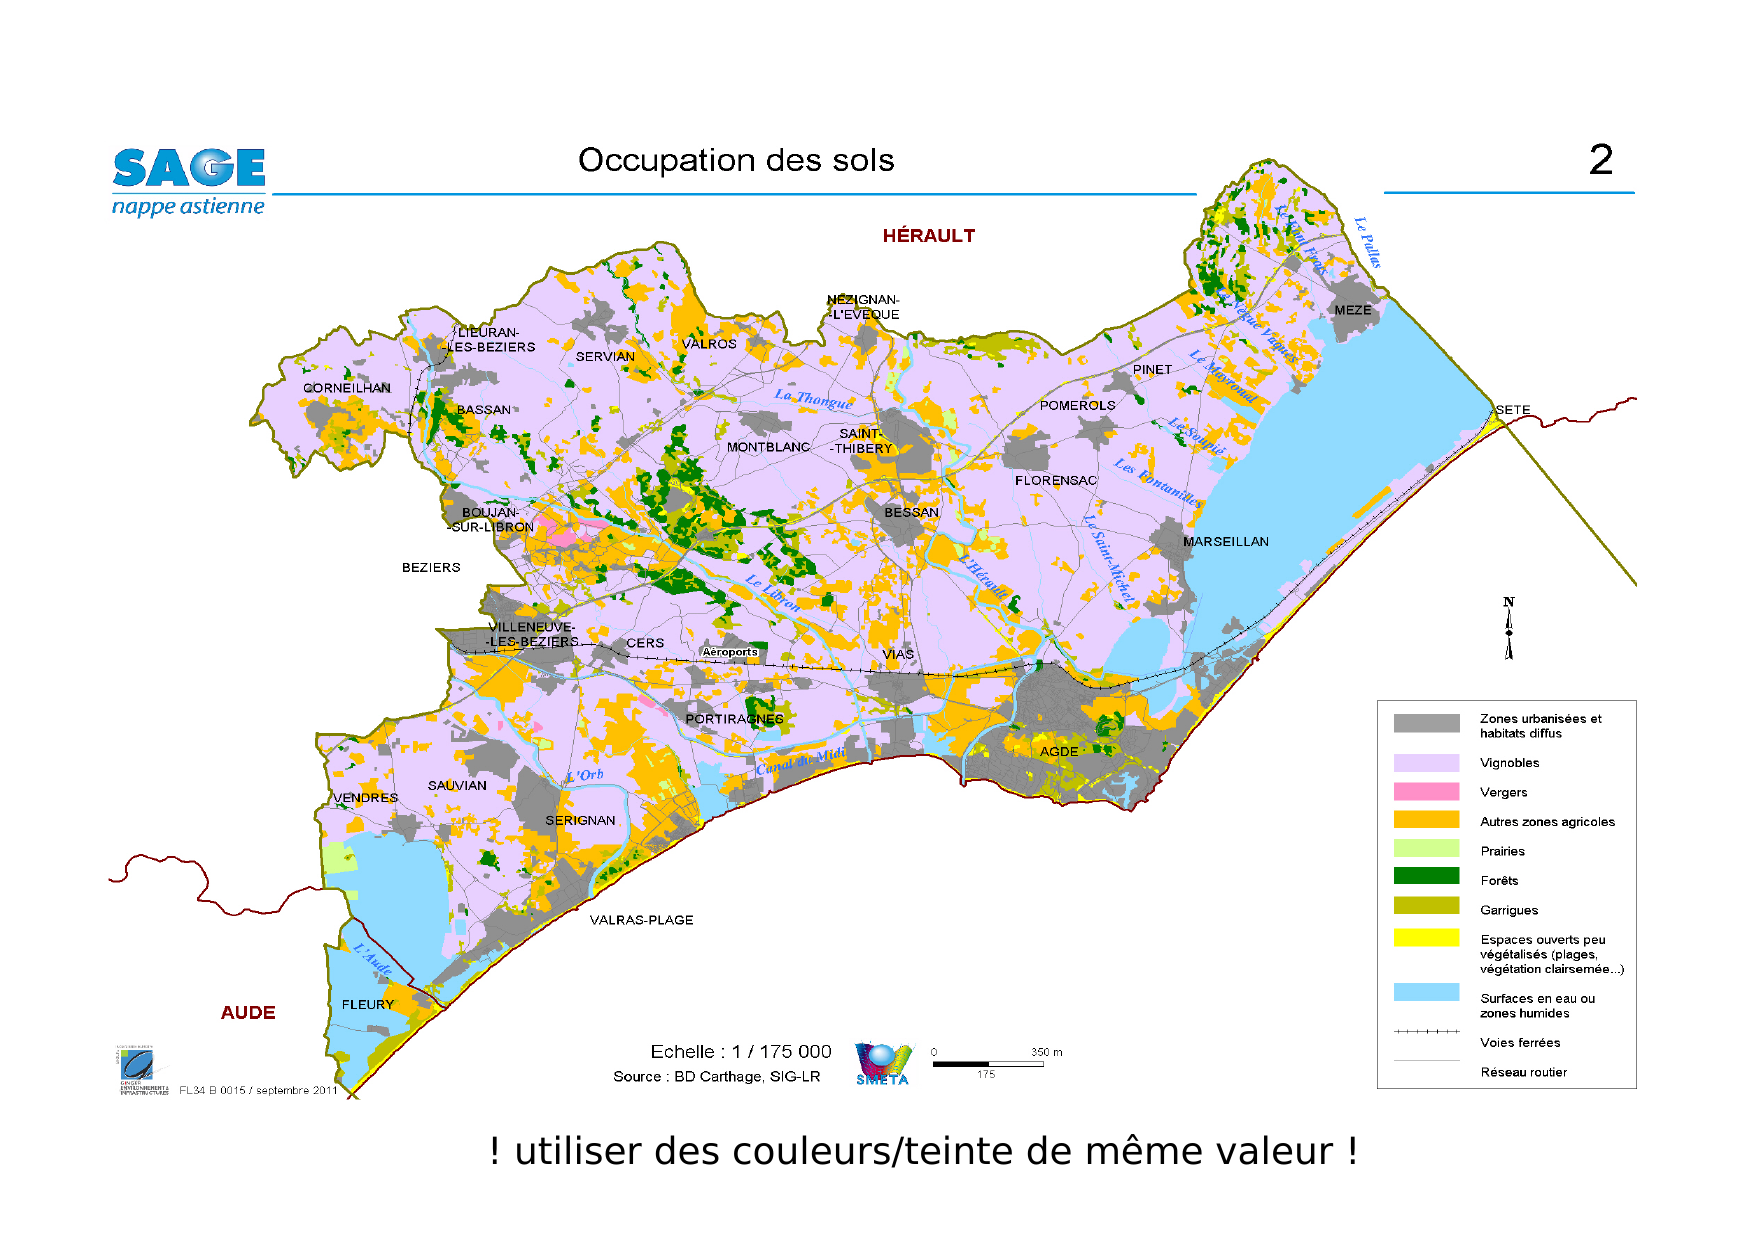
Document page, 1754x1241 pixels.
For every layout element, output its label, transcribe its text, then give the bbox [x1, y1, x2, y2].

picture [59, 90, 1695, 1149]
text_box ! utiliser des couleurs/teinte de même valeur ! [472, 1122, 1376, 1182]
